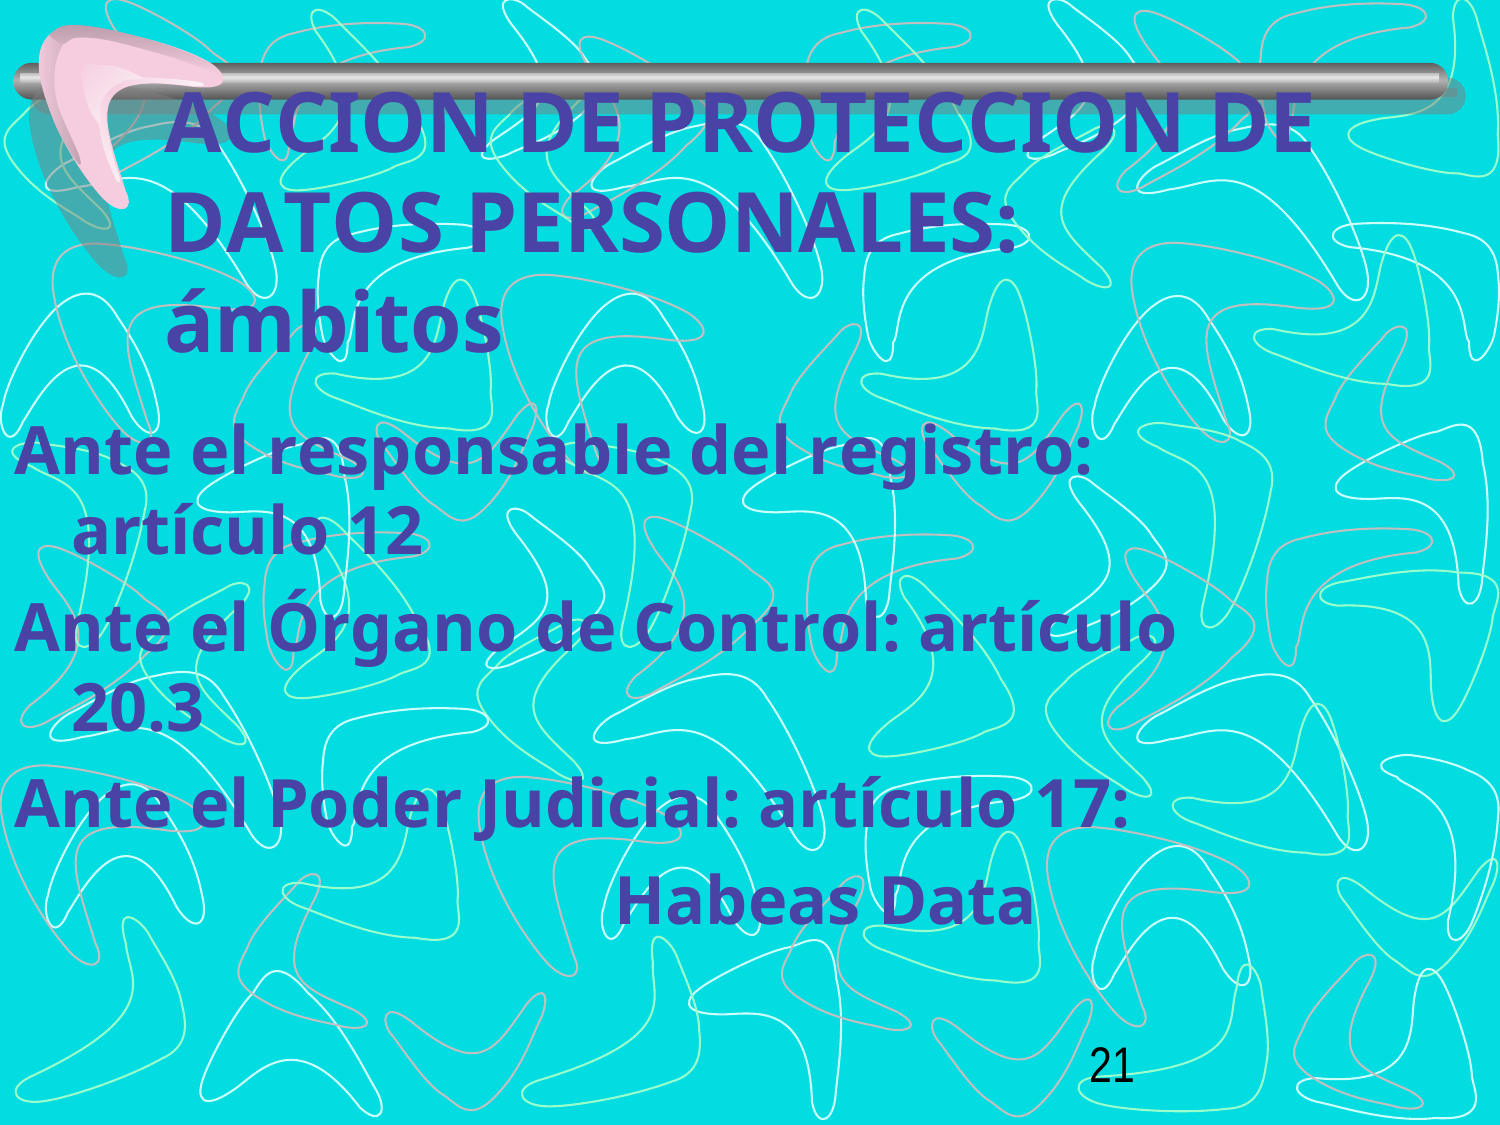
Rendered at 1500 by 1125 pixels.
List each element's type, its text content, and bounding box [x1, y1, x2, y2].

title ACCION DE PROTECCION DE DATOS PERSONALES: ámbitos [149, 61, 1388, 377]
list Ante el responsable del registro: artículo 12 Ante el Órgano de Control: artículo 20.3 Ante el Poder Judicial: artículo 17: Habeas Data [0, 399, 1276, 1076]
